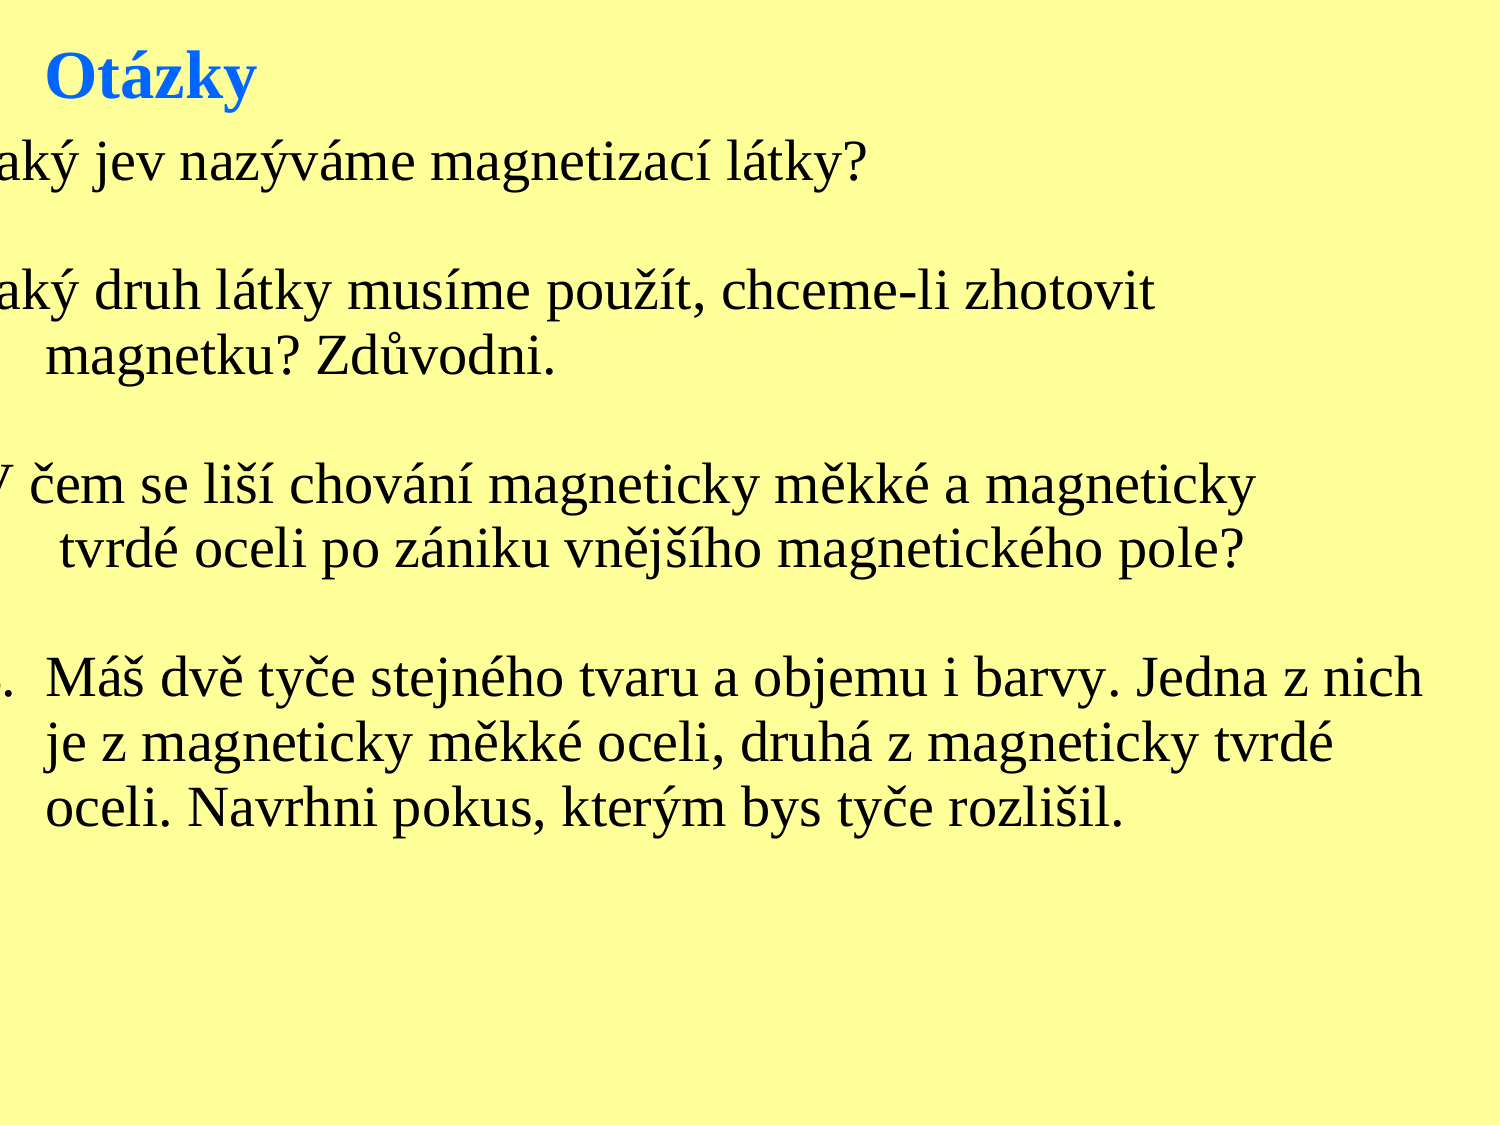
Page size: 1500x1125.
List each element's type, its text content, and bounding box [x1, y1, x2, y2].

text_box Jaký jev nazýváme magnetizací látky? Jaký druh látky musíme použít, chceme-li zhotovit magnetku? Zdůvodni. V čem se liší chování magneticky měkké a magneticky tvrdé oceli po zániku vnějšího magnetického pole? 4. Máš dvě tyče stejného tvaru a objemu i barvy. Jedna z nich je z magneticky měkké oceli, druhá z magneticky tvrdé oceli. Navrhni pokus, kterým bys tyče rozlišil. [0, 120, 1500, 911]
text_box Otázky [29, 29, 274, 120]
